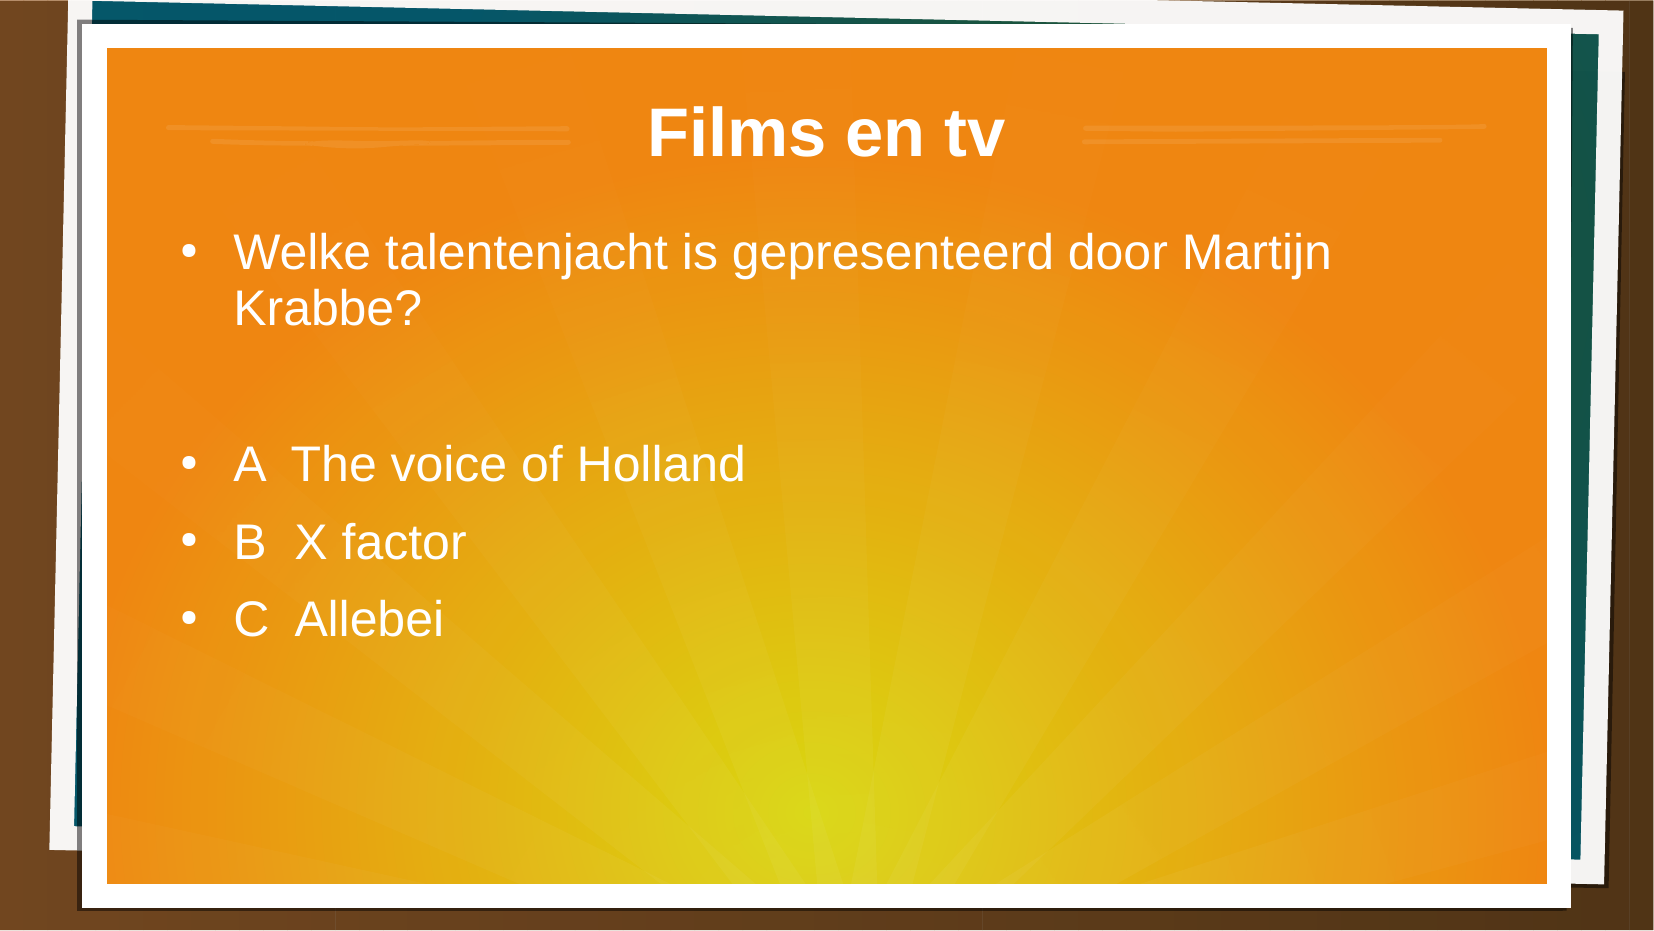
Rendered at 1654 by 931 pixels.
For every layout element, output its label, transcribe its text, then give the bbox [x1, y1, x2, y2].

title Films en tv [566, 59, 1087, 207]
list Welke talentenjacht is gepresenteerd door Martijn Krabbe? A The voice of Holland B X factor C Allebei [162, 224, 1492, 815]
